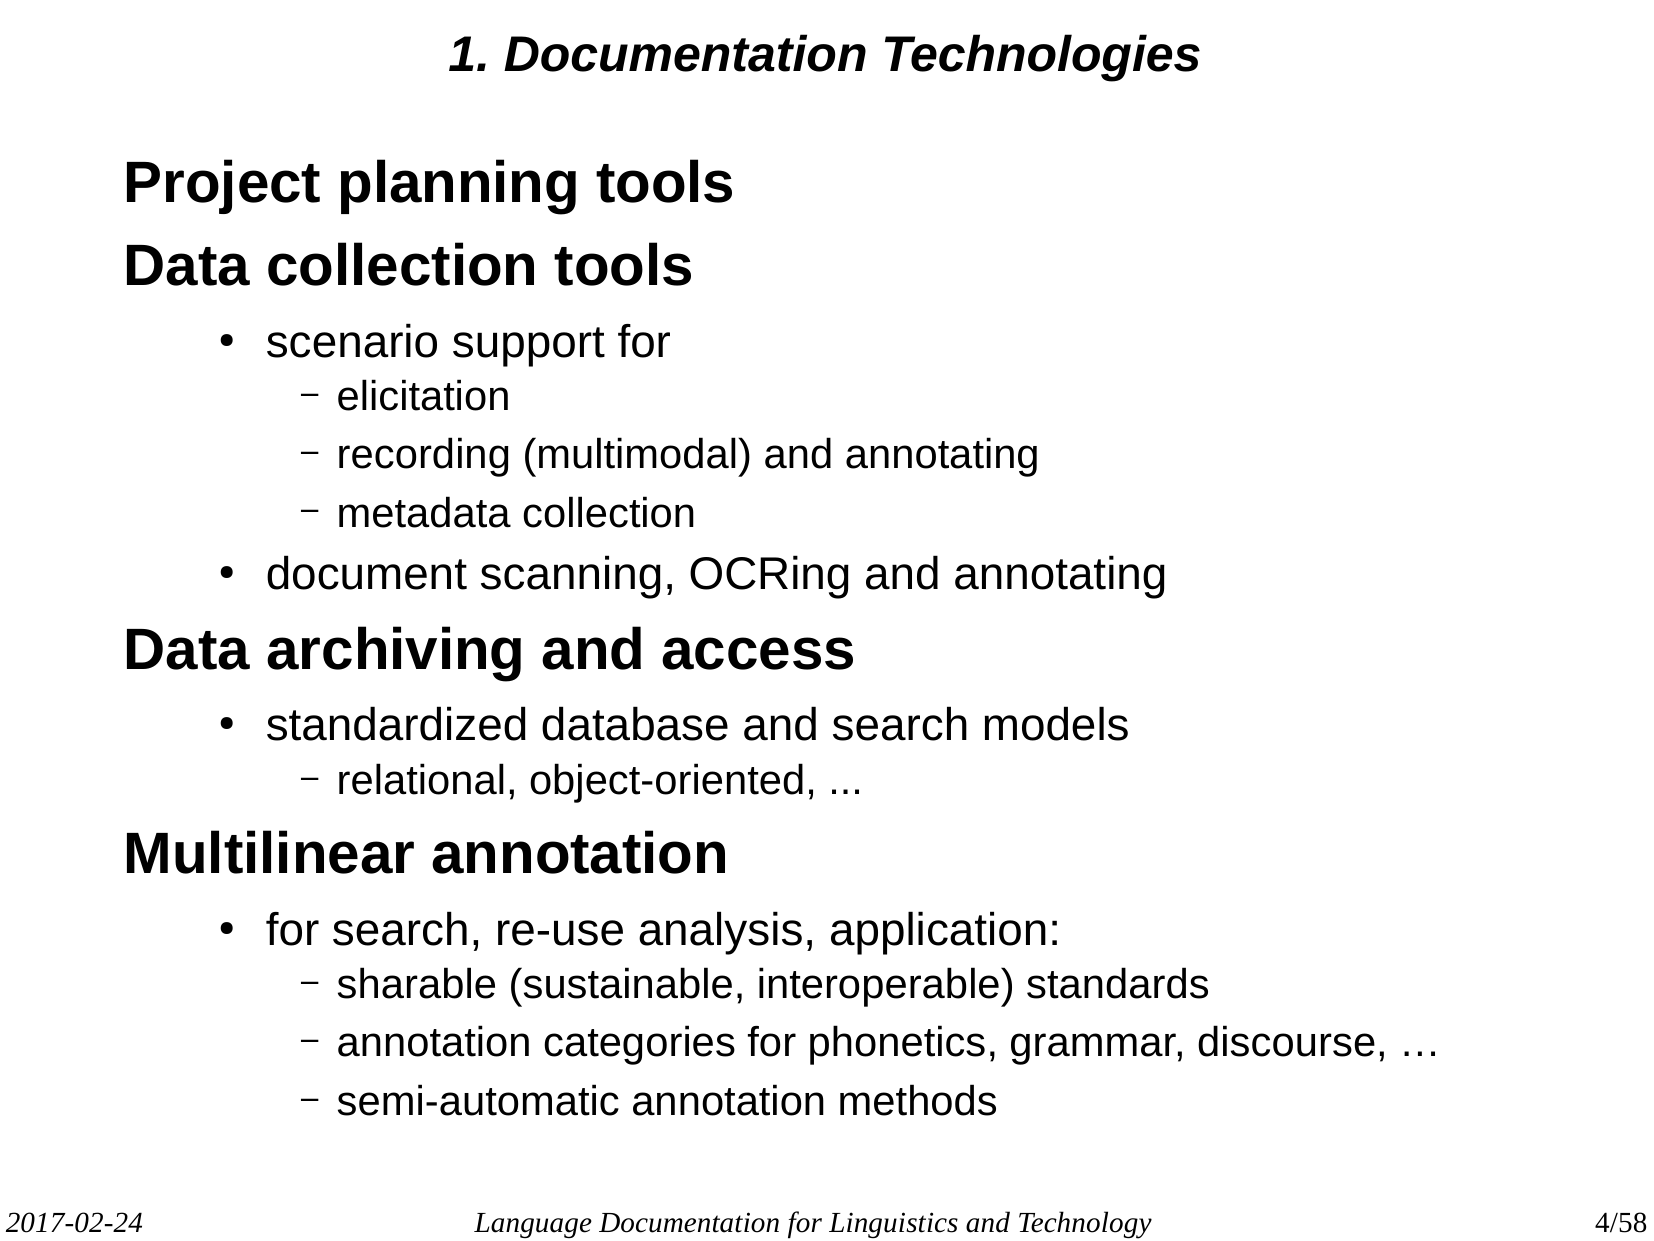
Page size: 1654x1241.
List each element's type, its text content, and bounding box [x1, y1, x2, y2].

title 1. Documentation Technologies [0, 2, 1654, 106]
list Project planning tools Data collection tools scenario support for elicitation recording (multimodal) and annotating metadata collection document scanning, OCRing and annotating Data archiving and access standardized database and search models relational, object-oriented, ... Multilinear annotation for search, re-use analysis, application: sharable (sustainable, interoperable) standards annotation categories for phonetics, grammar, discourse, … semi-automatic annotation methods [53, 150, 1651, 1193]
